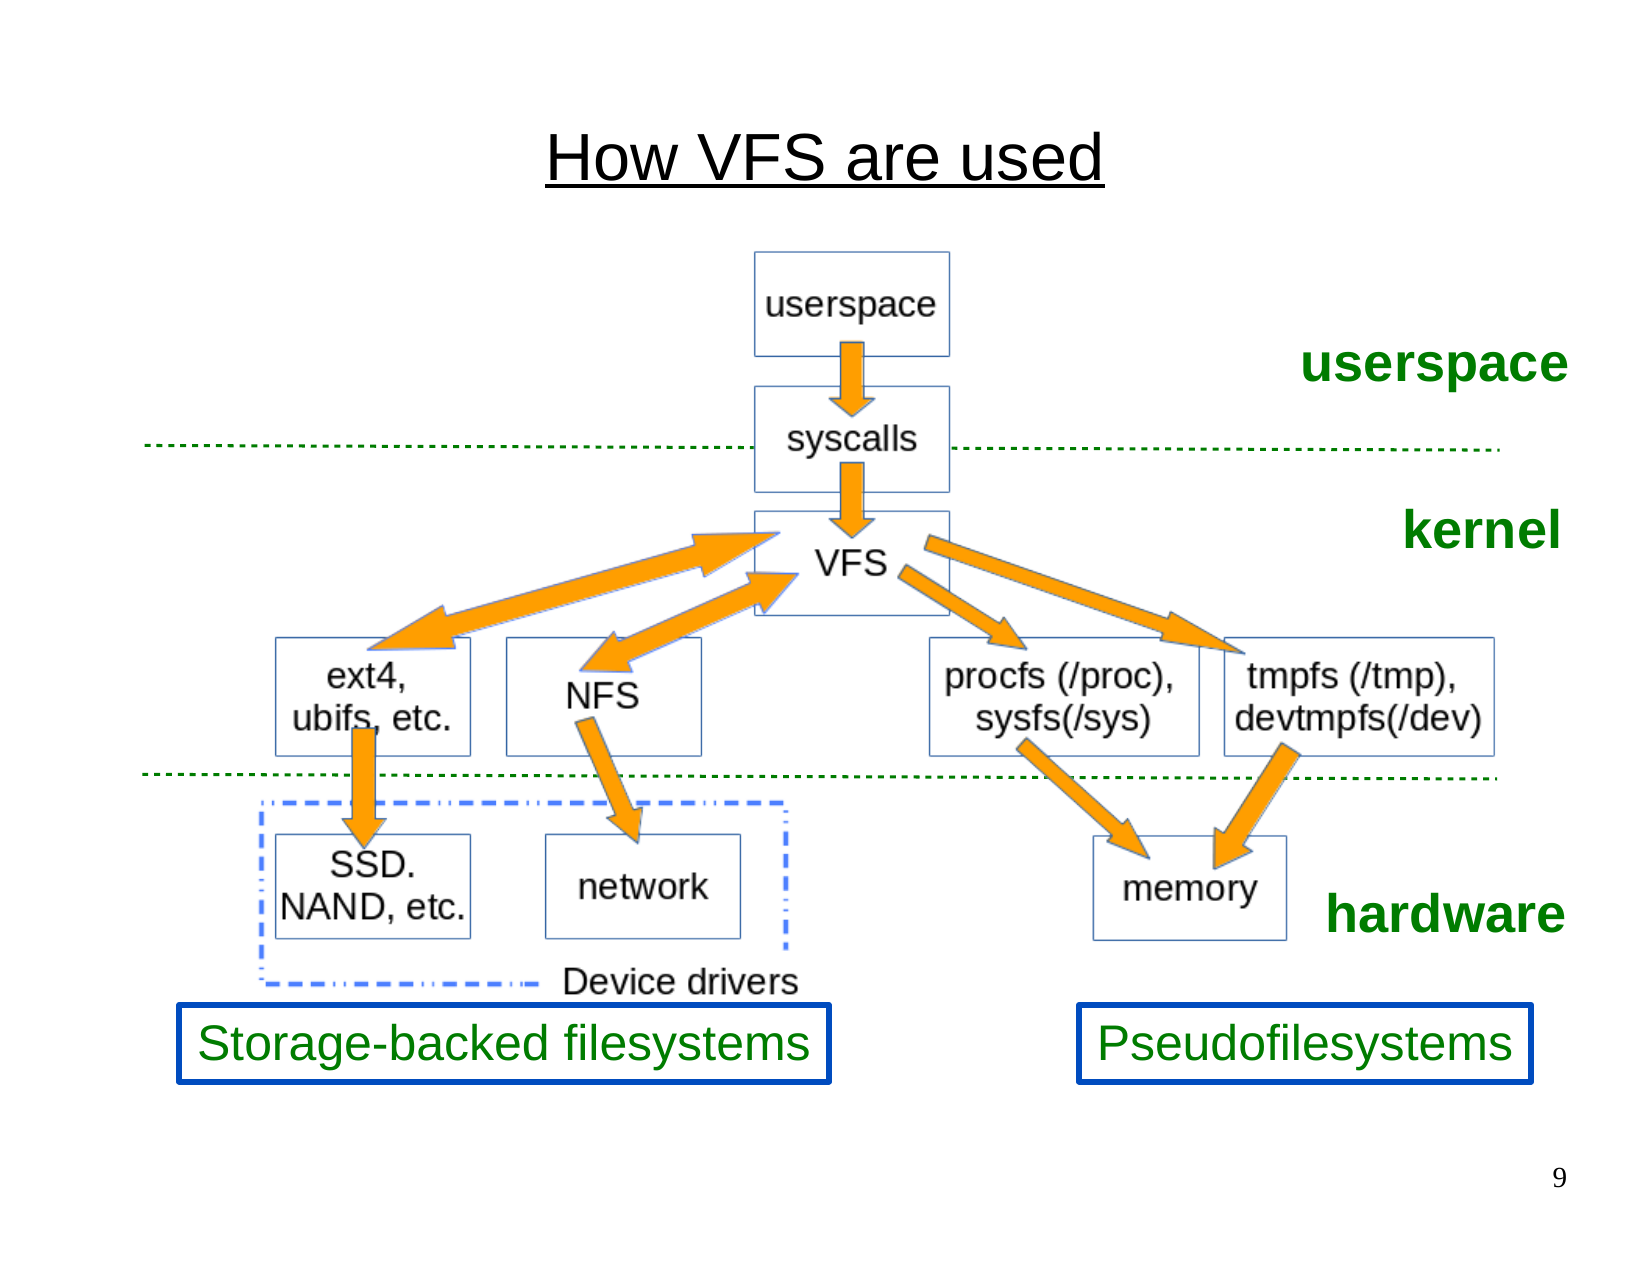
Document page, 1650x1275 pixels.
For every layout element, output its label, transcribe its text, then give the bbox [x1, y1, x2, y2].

picture [16, 178, 1650, 1107]
text_box Pseudofilesystems [1079, 1004, 1532, 1082]
title How VFS are used [82, 50, 1568, 178]
text_box Storage-backed filesystems [179, 1004, 829, 1082]
